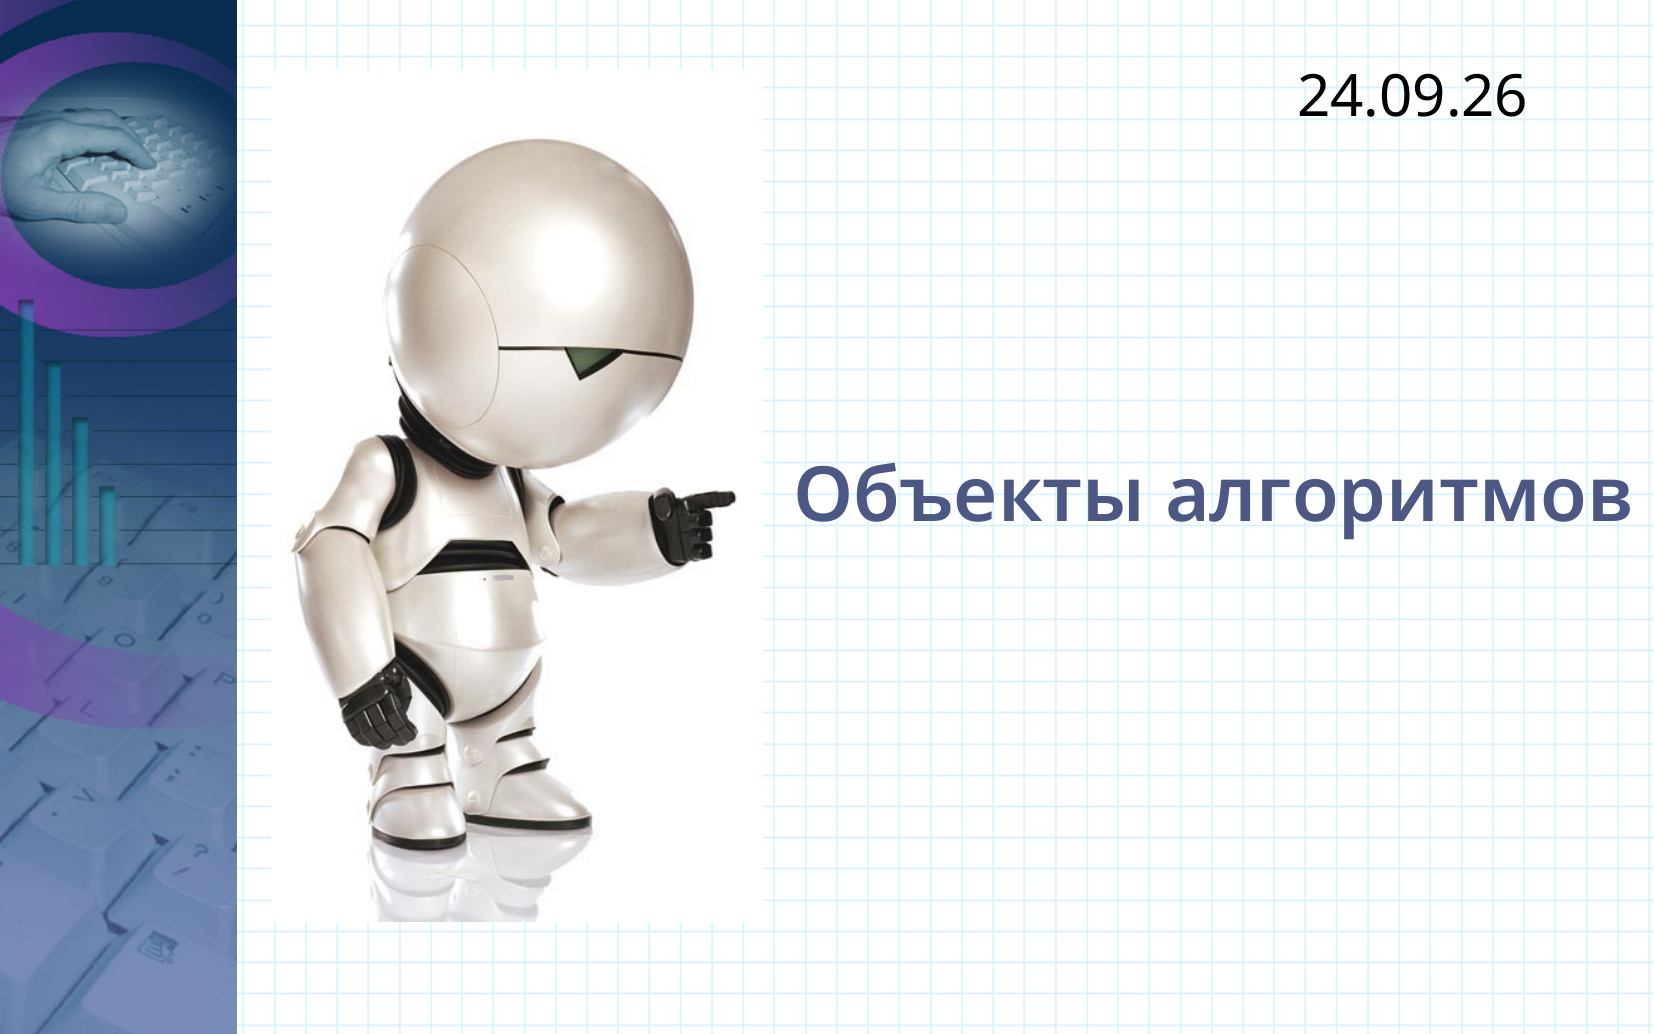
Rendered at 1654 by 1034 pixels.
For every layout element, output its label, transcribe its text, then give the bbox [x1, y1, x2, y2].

picture [0, 0, 1654, 1034]
text_box 09.01.19 [1283, 47, 1542, 133]
title Объекты алгоритмов [793, 354, 1654, 629]
